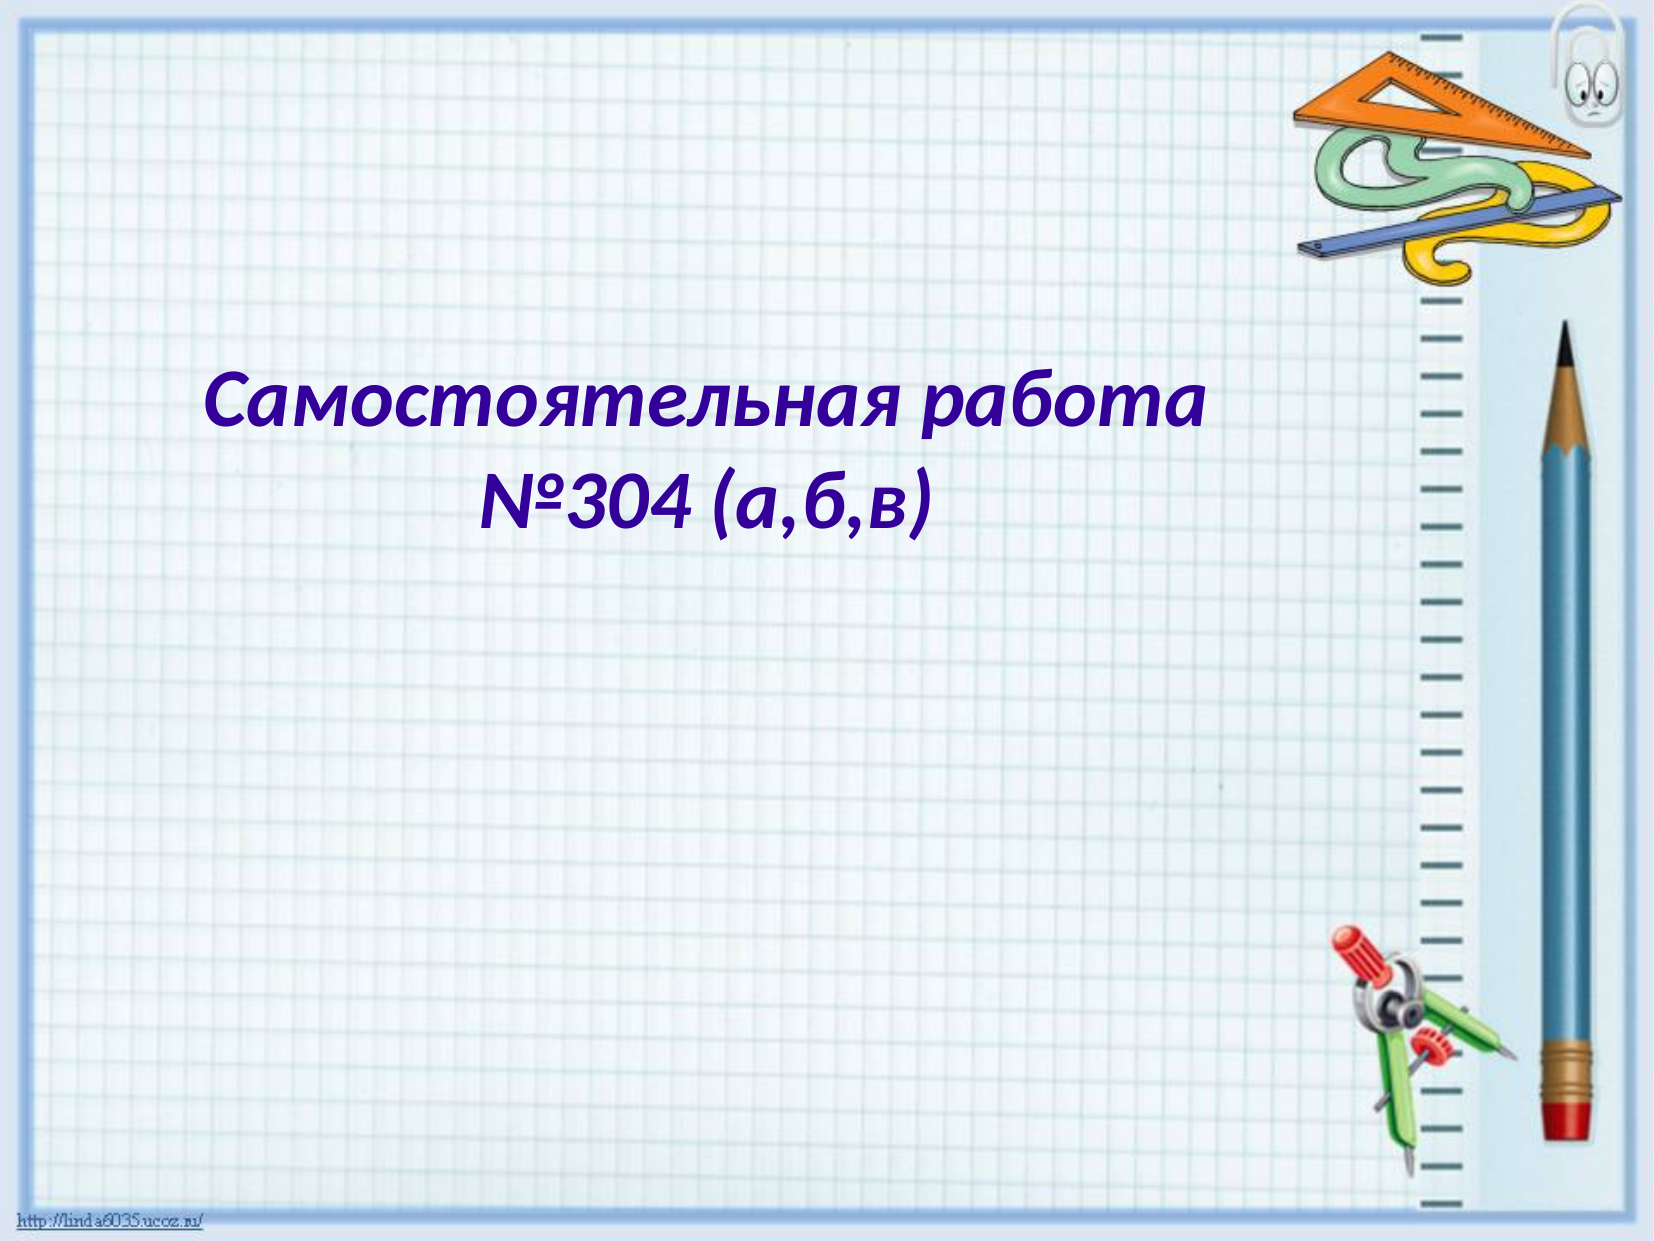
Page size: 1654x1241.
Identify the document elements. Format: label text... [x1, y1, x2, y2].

picture [0, 0, 1654, 1241]
text_box Самостоятельная работа №304 (а,б,в) [188, 333, 1288, 792]
